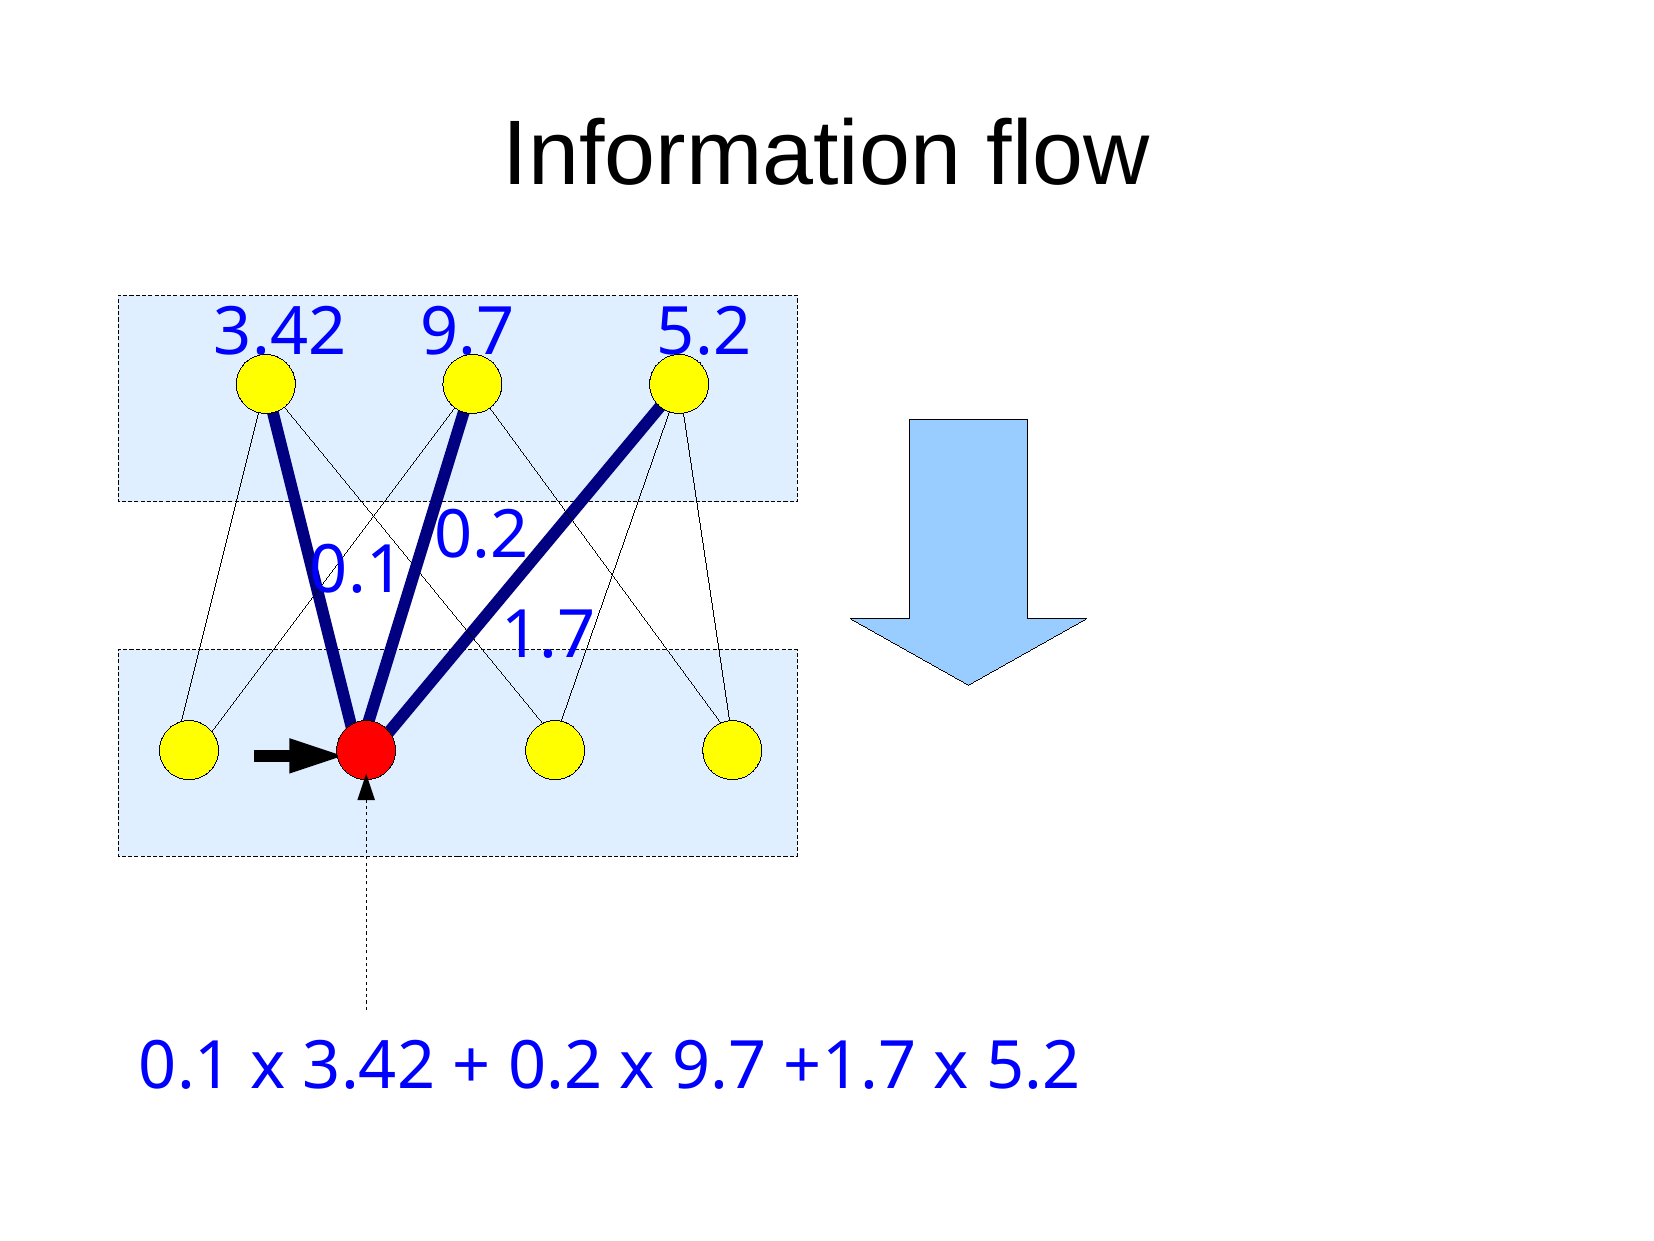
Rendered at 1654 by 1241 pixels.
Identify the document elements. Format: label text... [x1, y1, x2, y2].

text_box [118, 295, 798, 502]
text_box 0.1 x 3.42 + 0.2 x 9.7 +1.7 x 5.2 [124, 1009, 1188, 1118]
title Information flow [82, 49, 1571, 257]
text_box 3.42 [199, 275, 368, 384]
text_box 9.7 [405, 275, 534, 384]
text_box 0.2 [419, 478, 548, 587]
text_box [850, 419, 1087, 686]
text_box [118, 649, 798, 857]
text_box 5.2 [642, 275, 770, 384]
text_box 0.1 [295, 513, 413, 622]
text_box 1.7 [486, 578, 604, 687]
